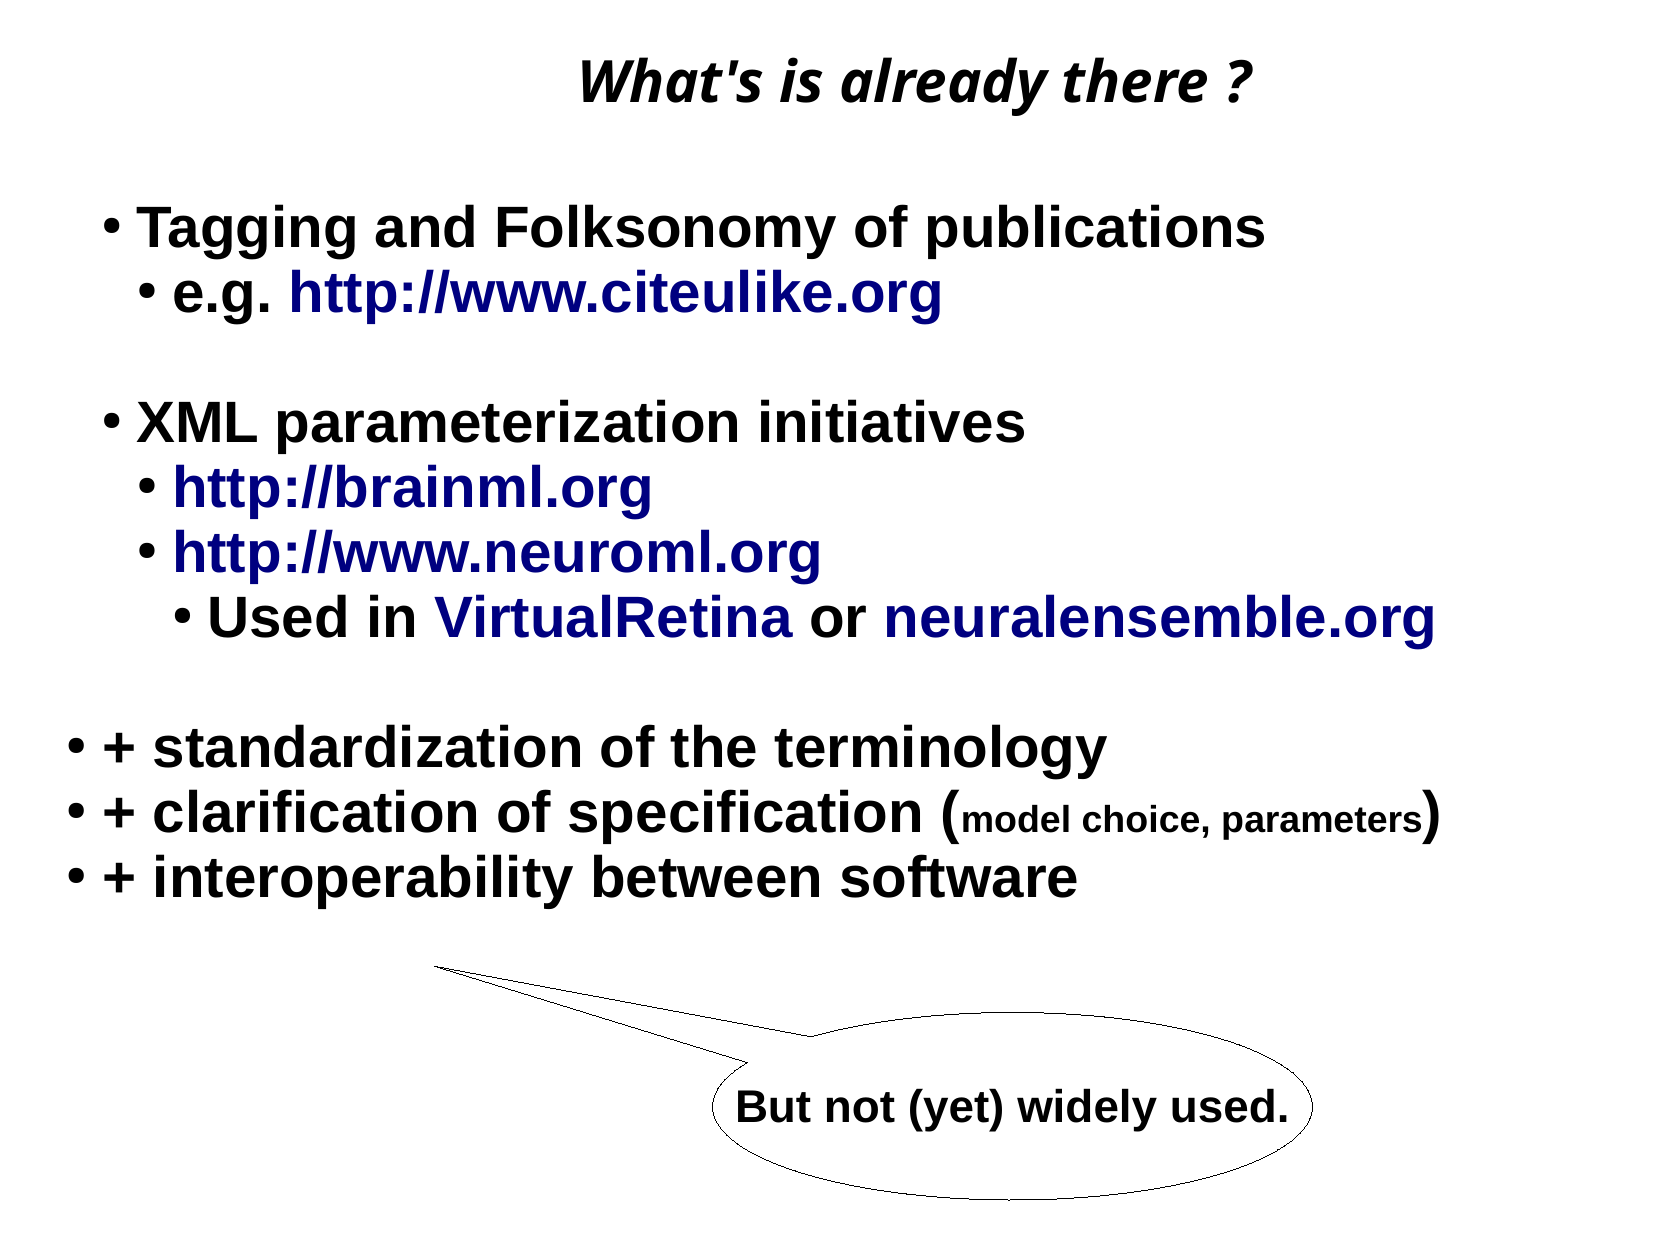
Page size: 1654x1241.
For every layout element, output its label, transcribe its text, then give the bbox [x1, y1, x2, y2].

text_box Tagging and Folksonomy of publications e.g. http://www.citeulike.org XML parameterization initiatives http://brainml.org http://www.neuroml.org Used in VirtualRetina or neuralensemble.org + standardization of the terminology + clarification of specification (model choice, parameters) + interoperability between software [51, 187, 1514, 918]
text_box But not (yet) widely used. [434, 966, 1313, 1201]
text_box What's is already there ? [562, 32, 1613, 116]
